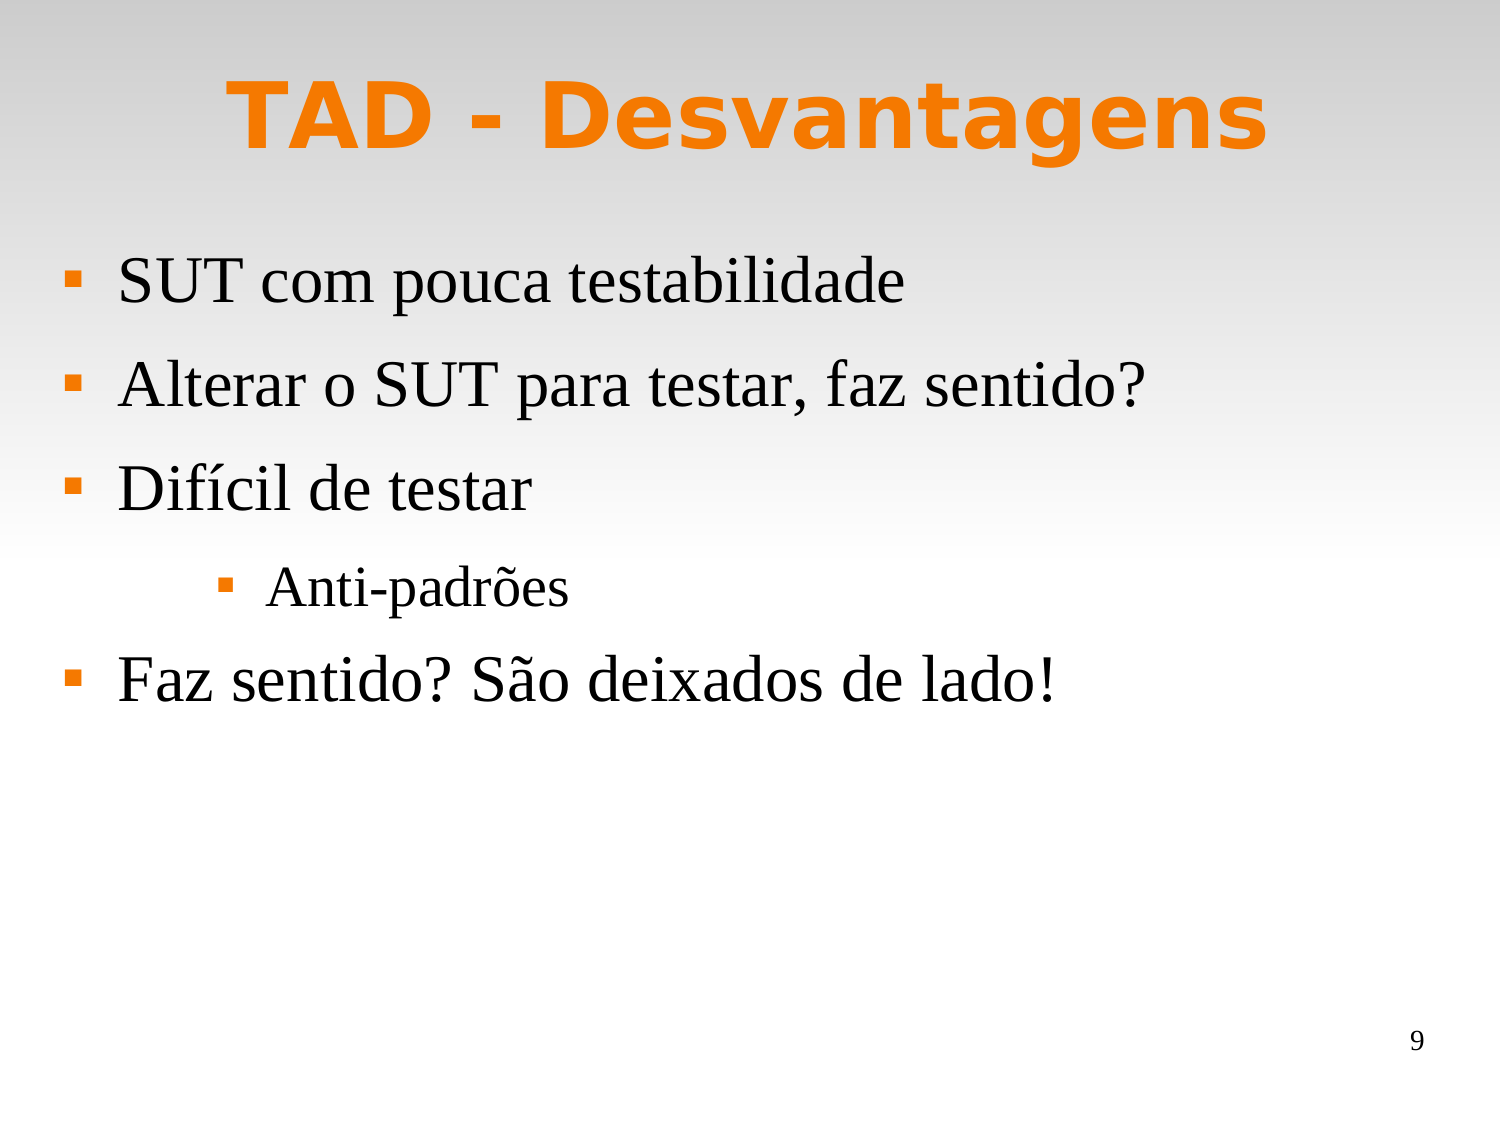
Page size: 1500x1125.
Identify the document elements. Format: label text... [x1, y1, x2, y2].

list SUT com pouca testabilidade Alterar o SUT para testar, faz sentido? Difícil de testar Anti-padrões Faz sentido? São deixados de lado! [29, 243, 1469, 1087]
title TAD - Desvantagens [29, 30, 1469, 204]
